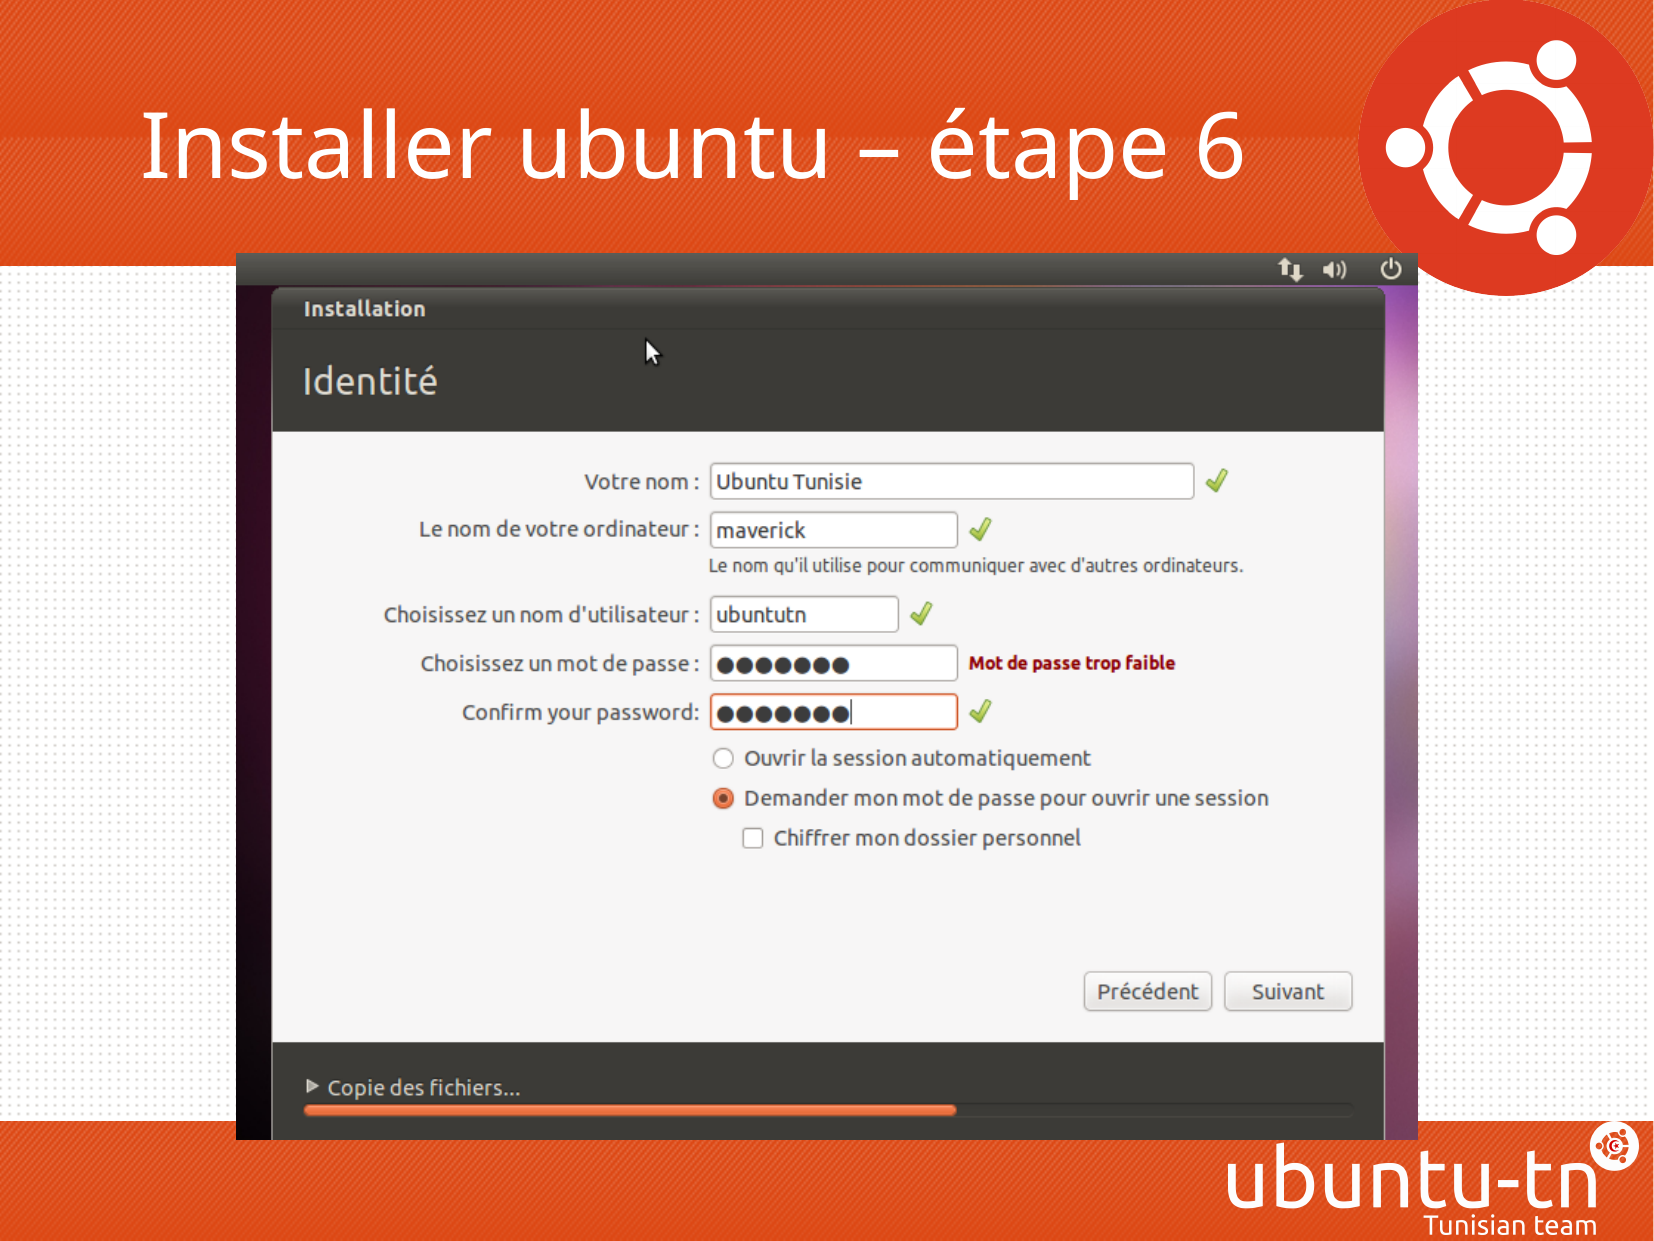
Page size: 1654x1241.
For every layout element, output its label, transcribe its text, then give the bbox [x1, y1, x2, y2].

title Installer ubuntu – étape 6 [29, 36, 1359, 250]
picture [0, 0, 1654, 1241]
